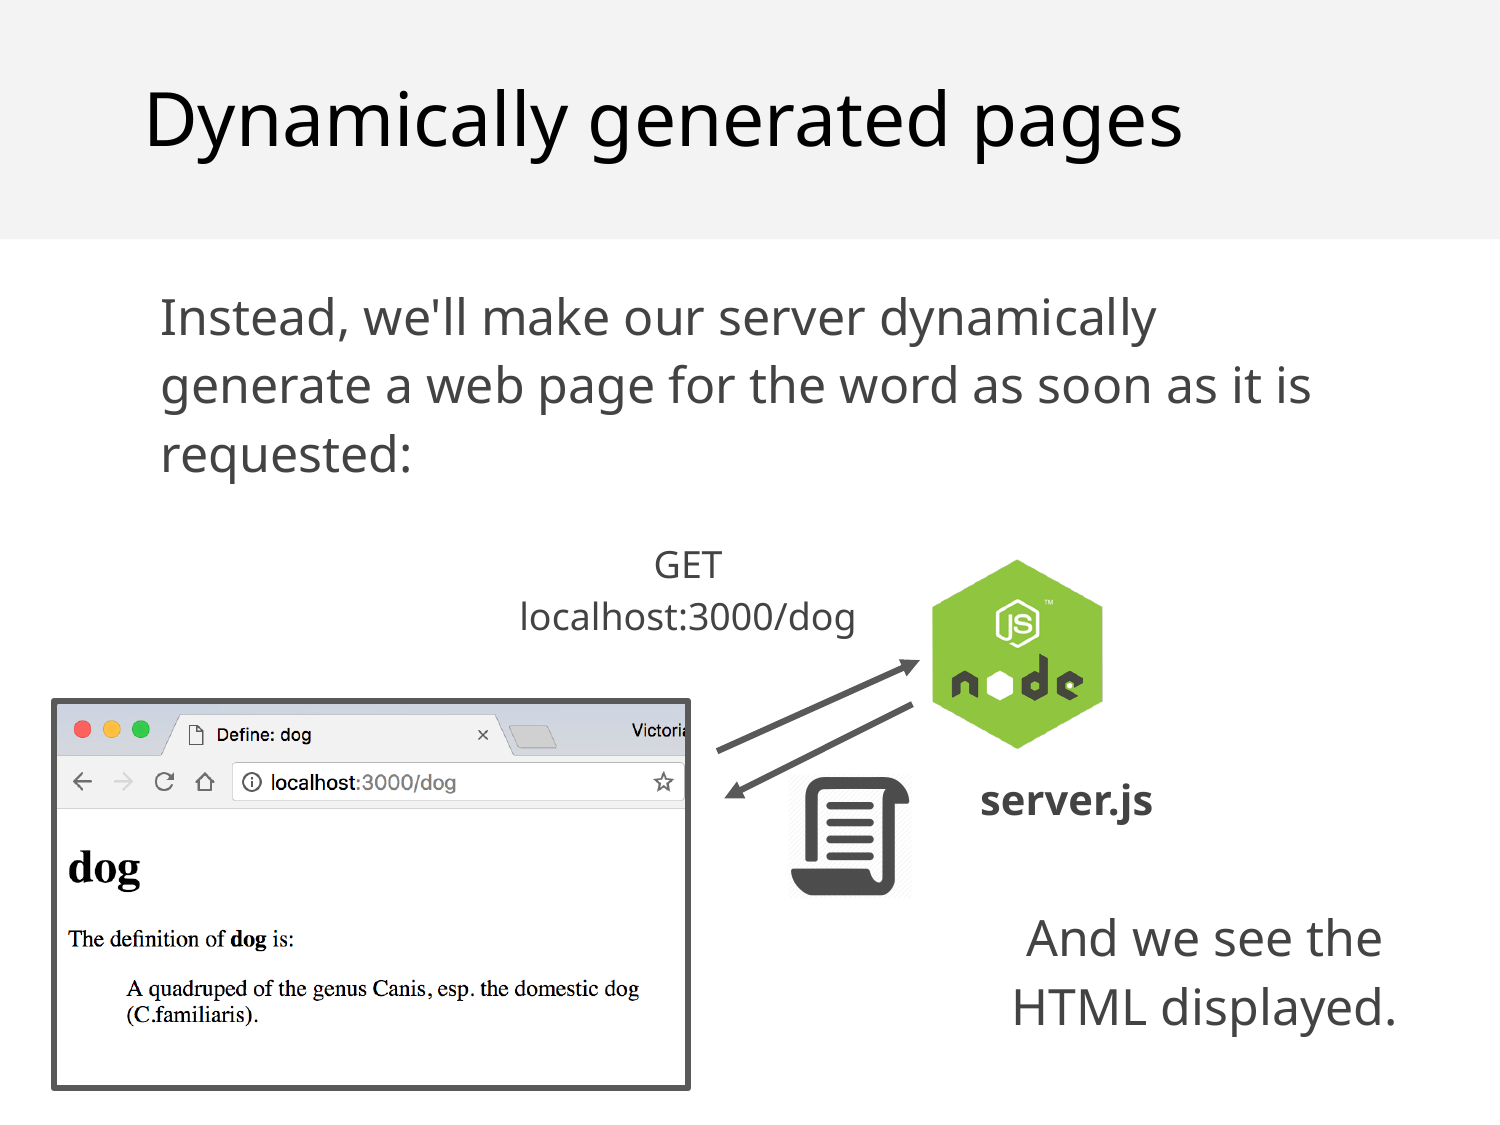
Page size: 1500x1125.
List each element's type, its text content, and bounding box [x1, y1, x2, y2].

list Instead, we'll make our server dynamically generate a web page for the word as soon as it is requested: [145, 260, 1372, 455]
picture [56, 704, 685, 1086]
picture [787, 773, 913, 899]
text_box And we see the HTML displayed. [963, 882, 1447, 1050]
picture [919, 557, 1114, 751]
text_box GET localhost:3000/dog [491, 519, 885, 687]
list server.js [912, 751, 1222, 824]
title Dynamically generated pages [128, 56, 1372, 183]
